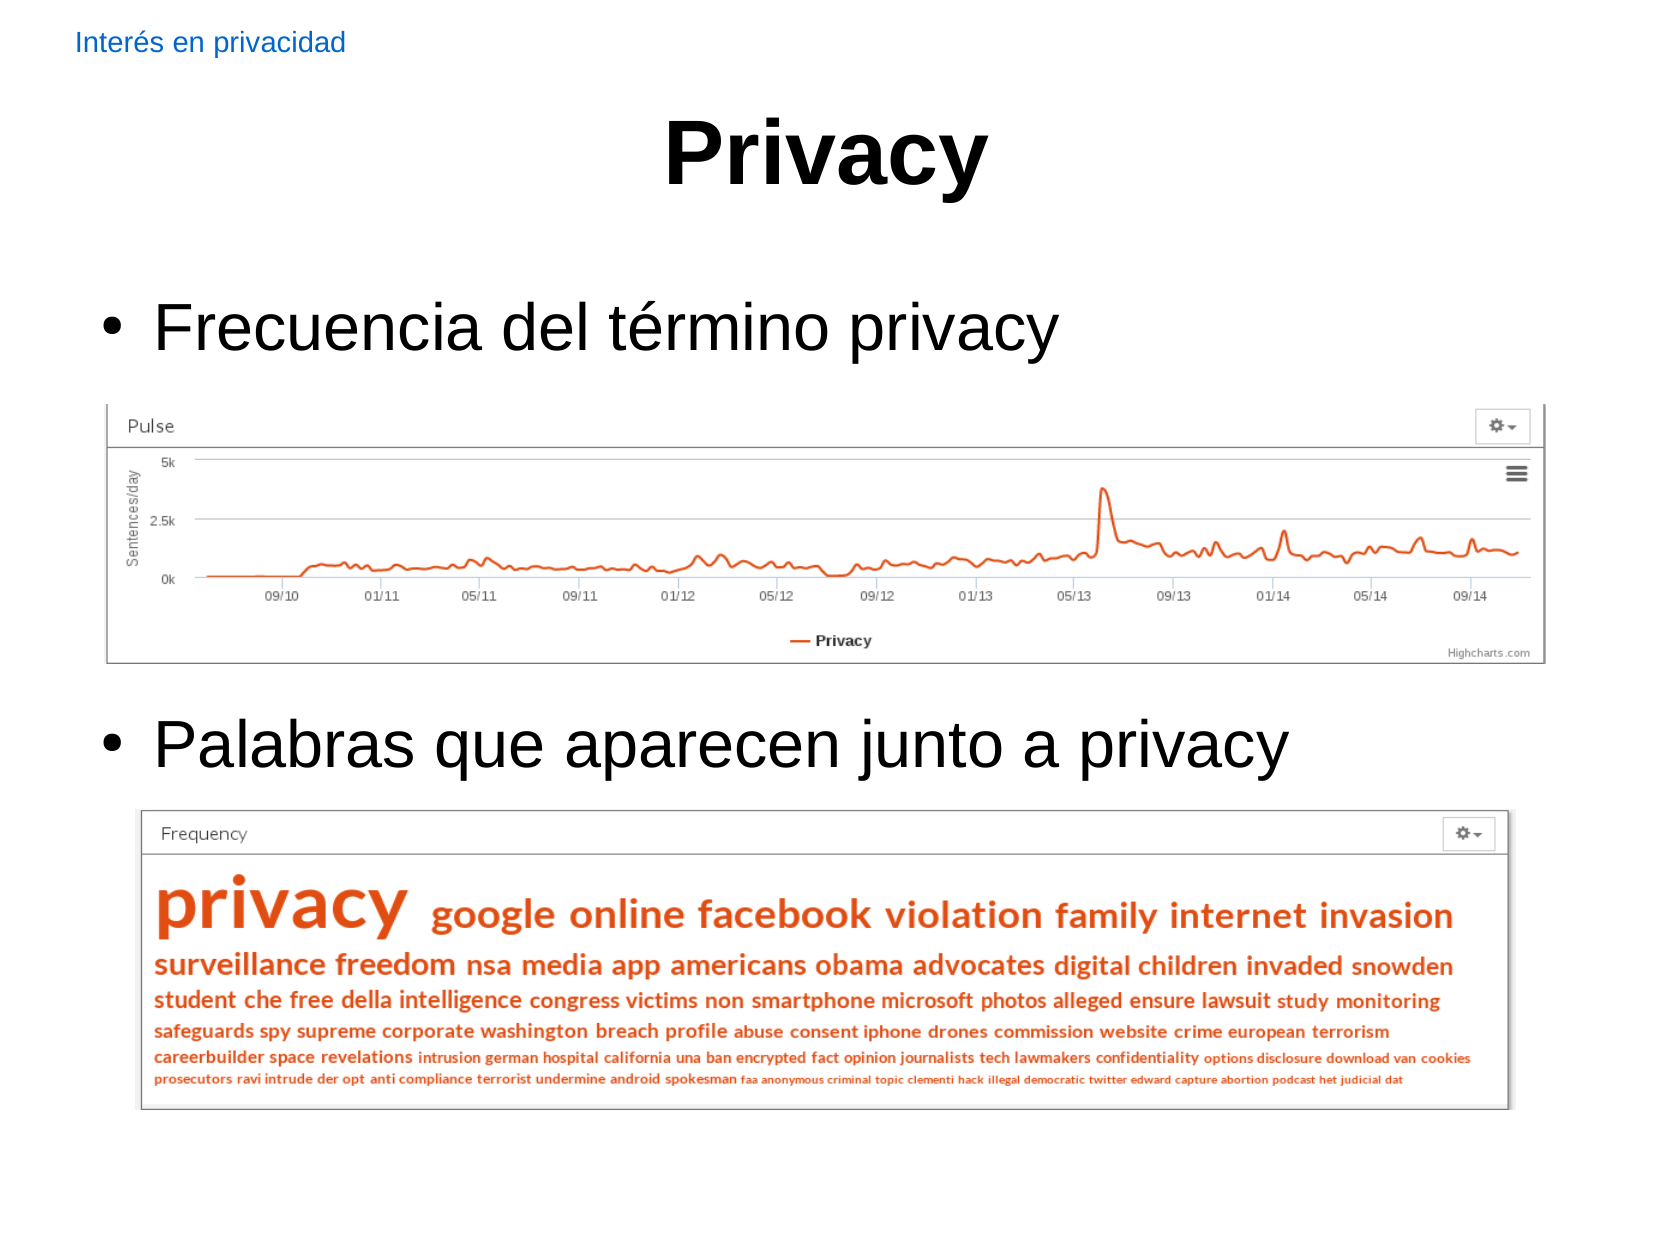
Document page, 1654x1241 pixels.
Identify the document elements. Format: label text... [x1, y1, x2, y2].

text_box Interés en privacidad [60, 18, 451, 66]
picture [104, 404, 1546, 664]
picture [135, 809, 1516, 1111]
list Frecuencia del término privacy Palabras que aparecen junto a privacy [82, 290, 1571, 1010]
title Privacy [82, 49, 1571, 257]
